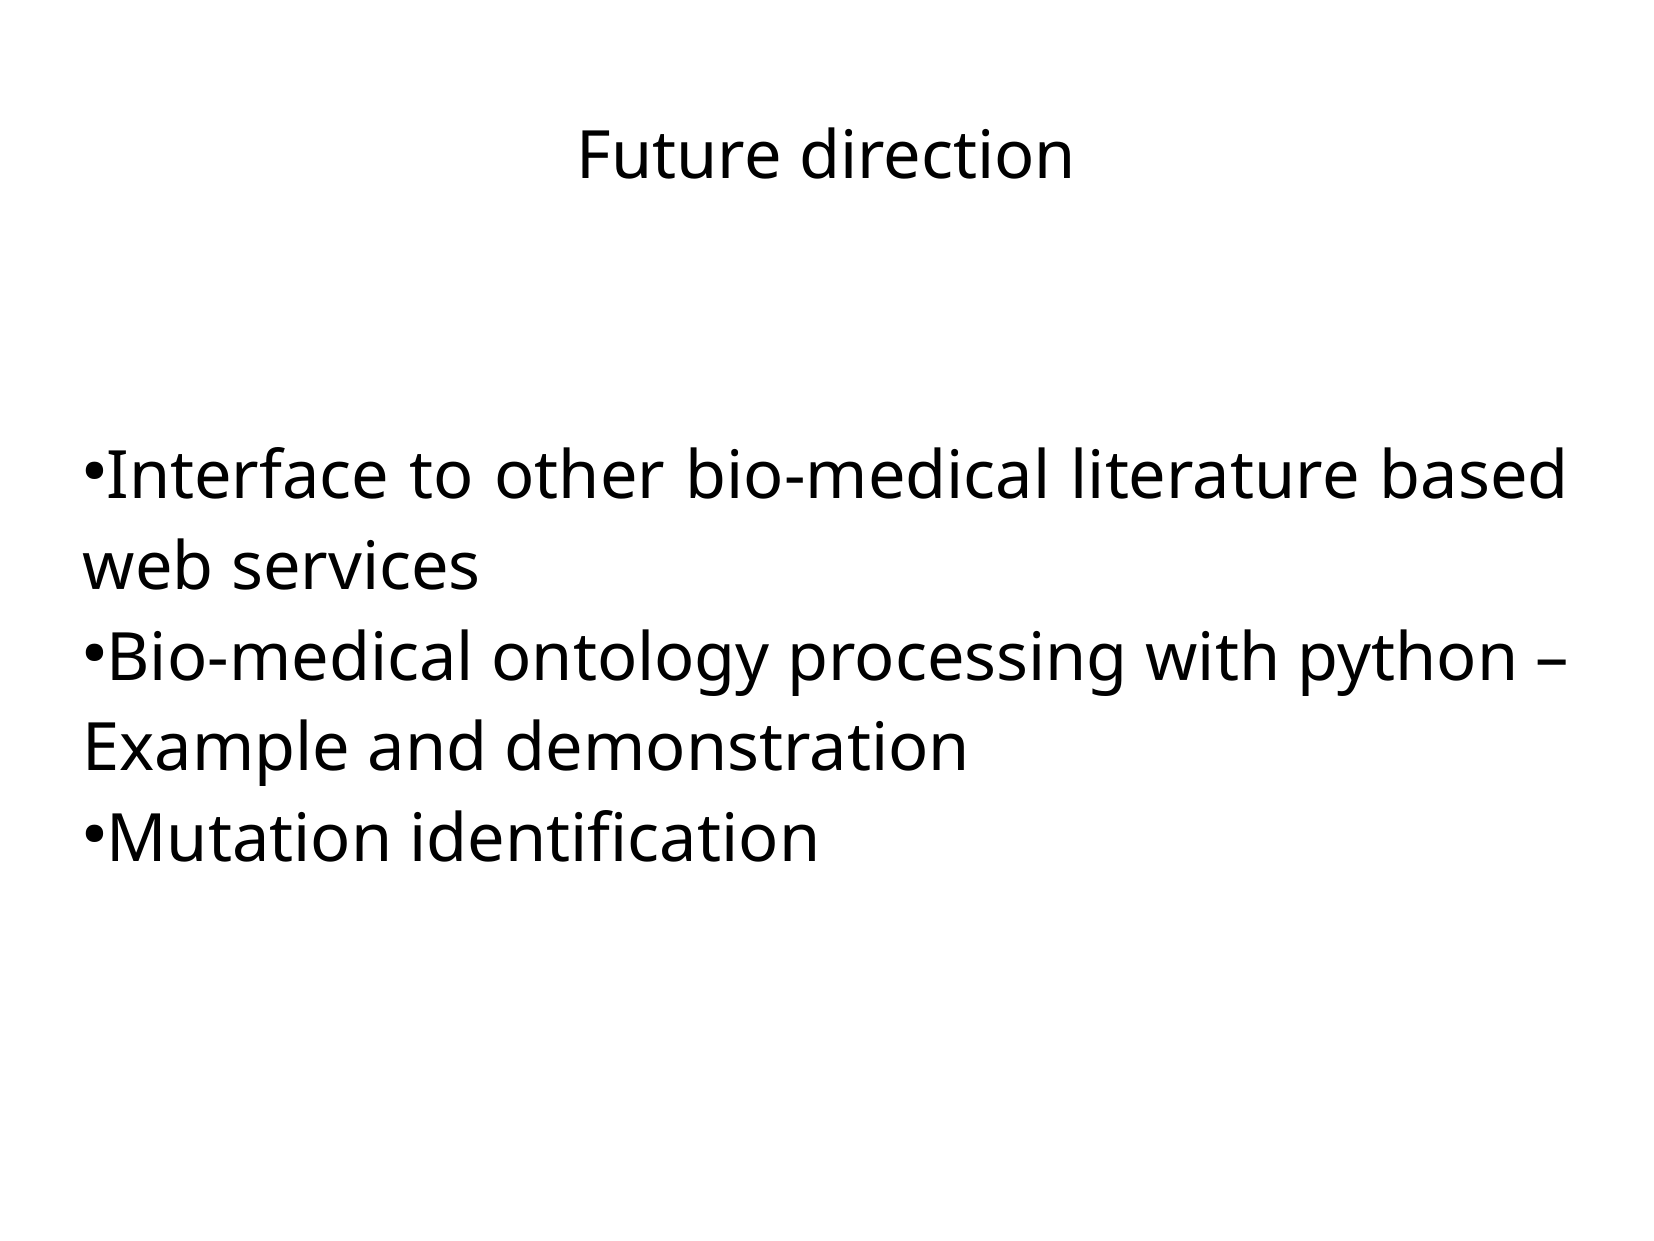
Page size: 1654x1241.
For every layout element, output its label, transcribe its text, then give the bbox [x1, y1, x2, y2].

title Future direction [82, 56, 1571, 250]
subtitle Interface to other bio-medical literature based web services Bio-medical ontology processing with python – Example and demonstration Mutation identification [82, 297, 1571, 1102]
